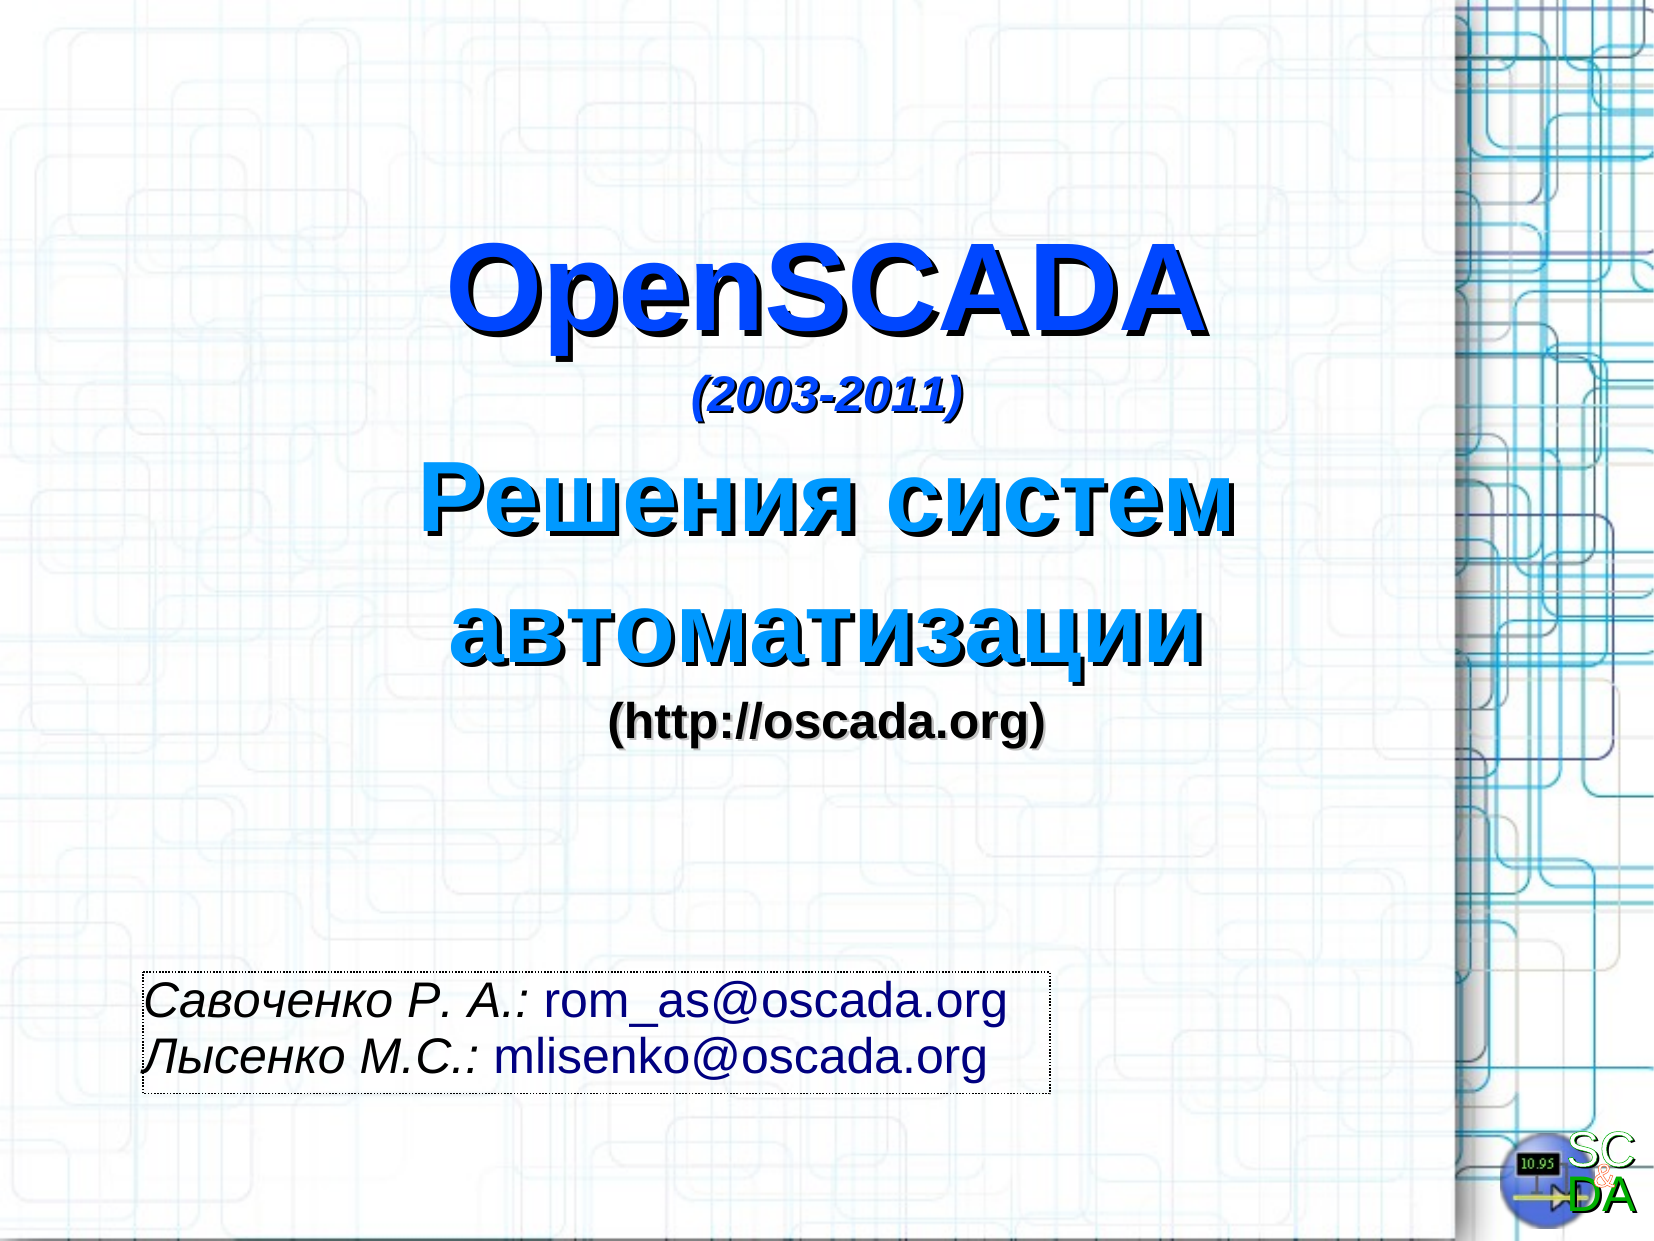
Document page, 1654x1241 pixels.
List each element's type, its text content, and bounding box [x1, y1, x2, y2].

title OpenSCADA (2003-2011) Решения систем автоматизации (http://oscada.org) [43, 170, 1611, 772]
picture [0, 0, 1654, 1241]
text_box Савоченко Р. А.: rom_as@oscada.org Лысенко М.С.: mlisenko@oscada.org [143, 972, 1050, 1094]
